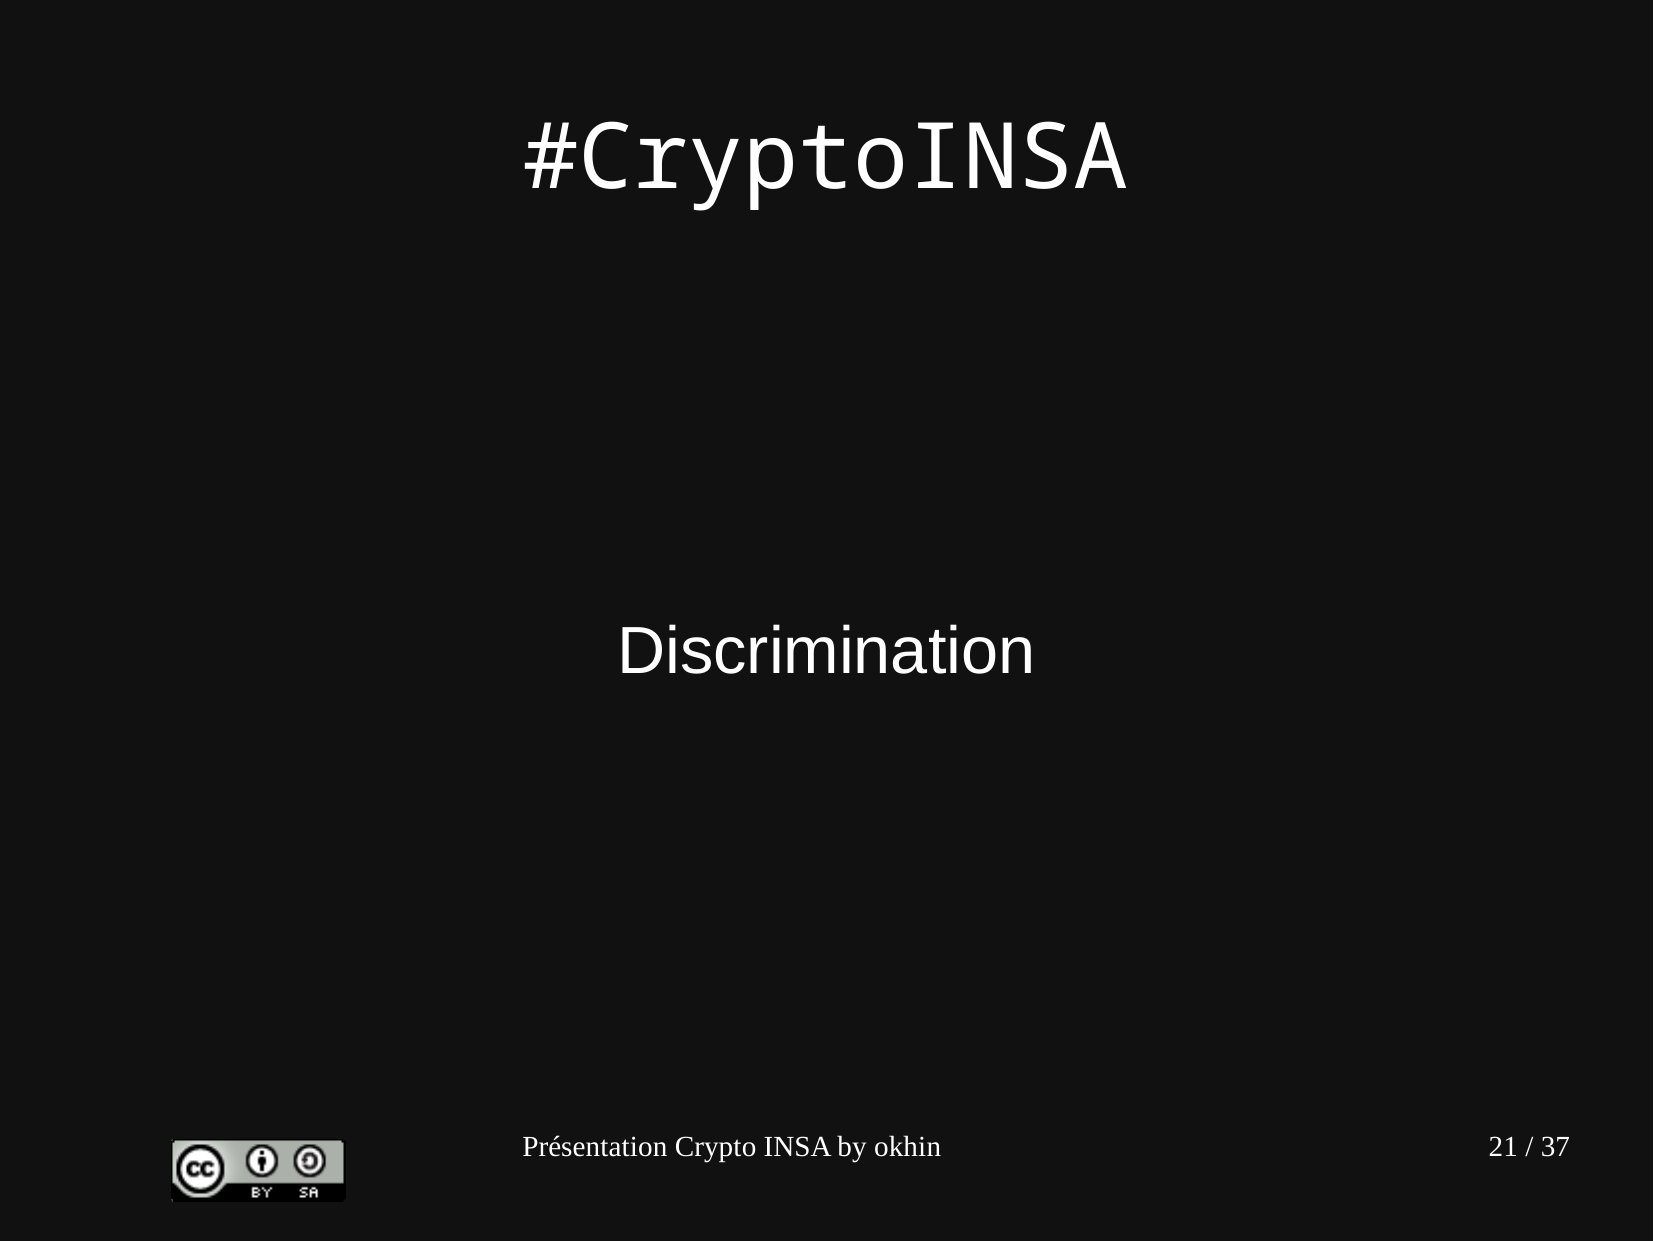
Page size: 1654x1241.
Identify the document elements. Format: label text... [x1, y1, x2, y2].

subtitle Discrimination [82, 290, 1571, 1010]
title #CryptoINSA [82, 49, 1571, 257]
picture [171, 1139, 346, 1202]
